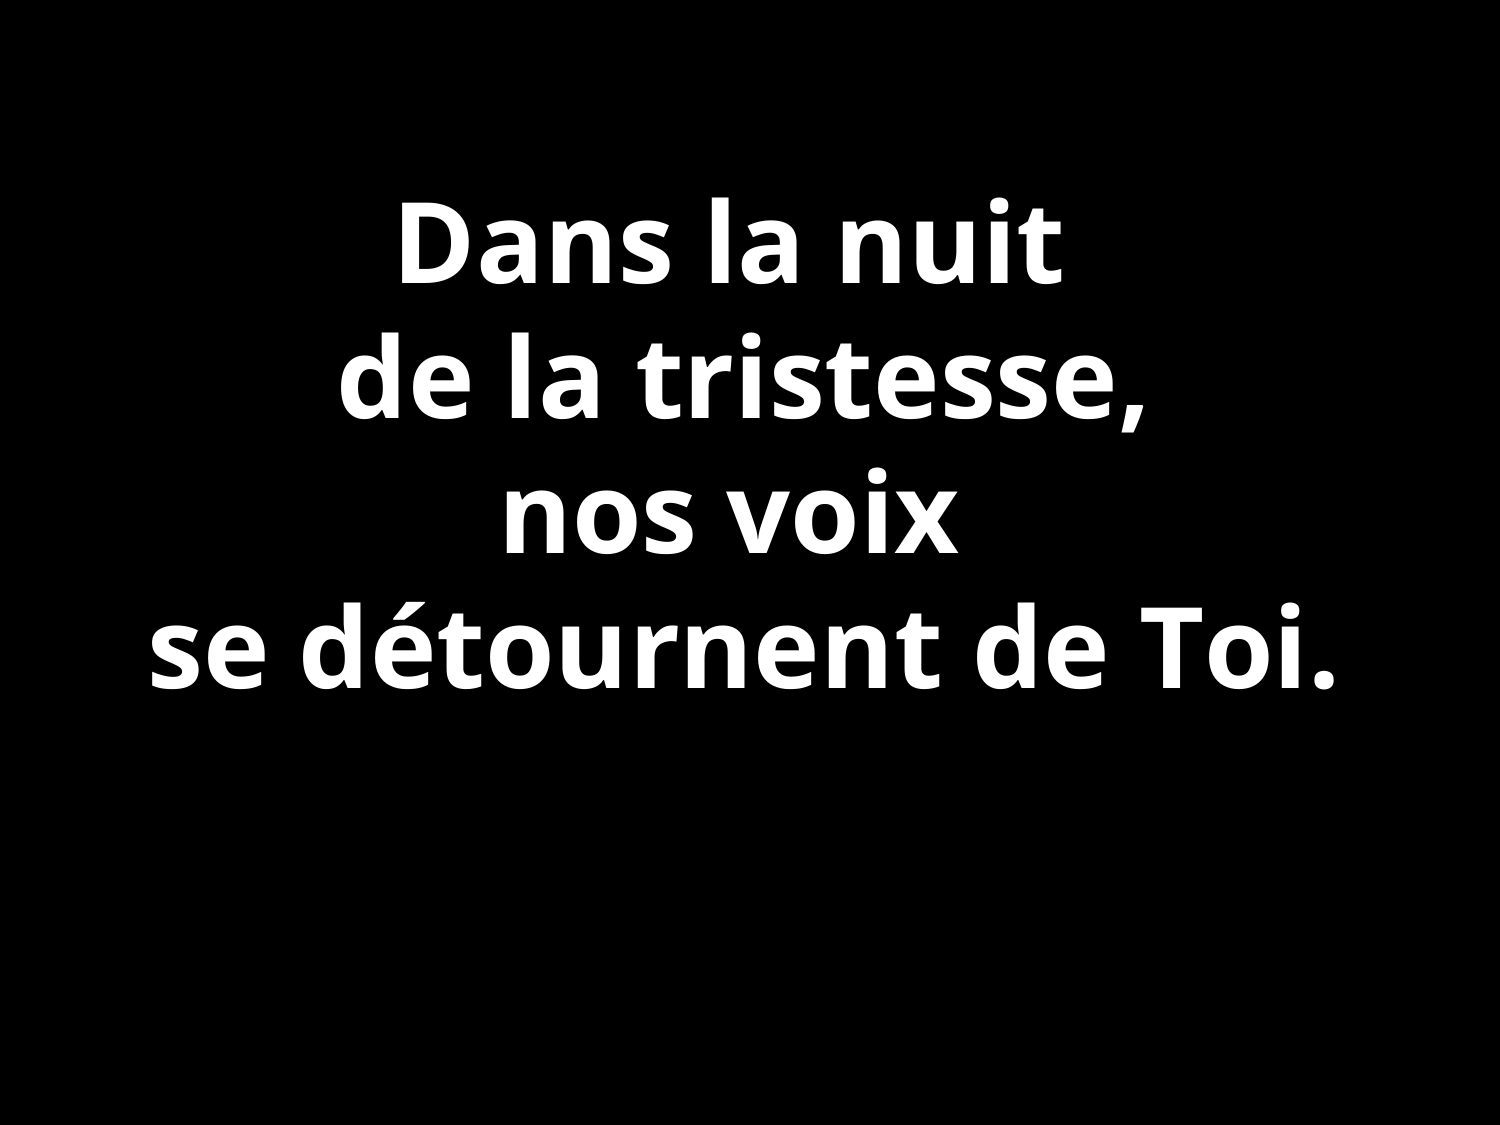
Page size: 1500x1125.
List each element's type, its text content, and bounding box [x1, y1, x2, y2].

text_box Dans la nuit de la tristesse, nos voix se détournent de Toi. [29, 66, 1459, 591]
